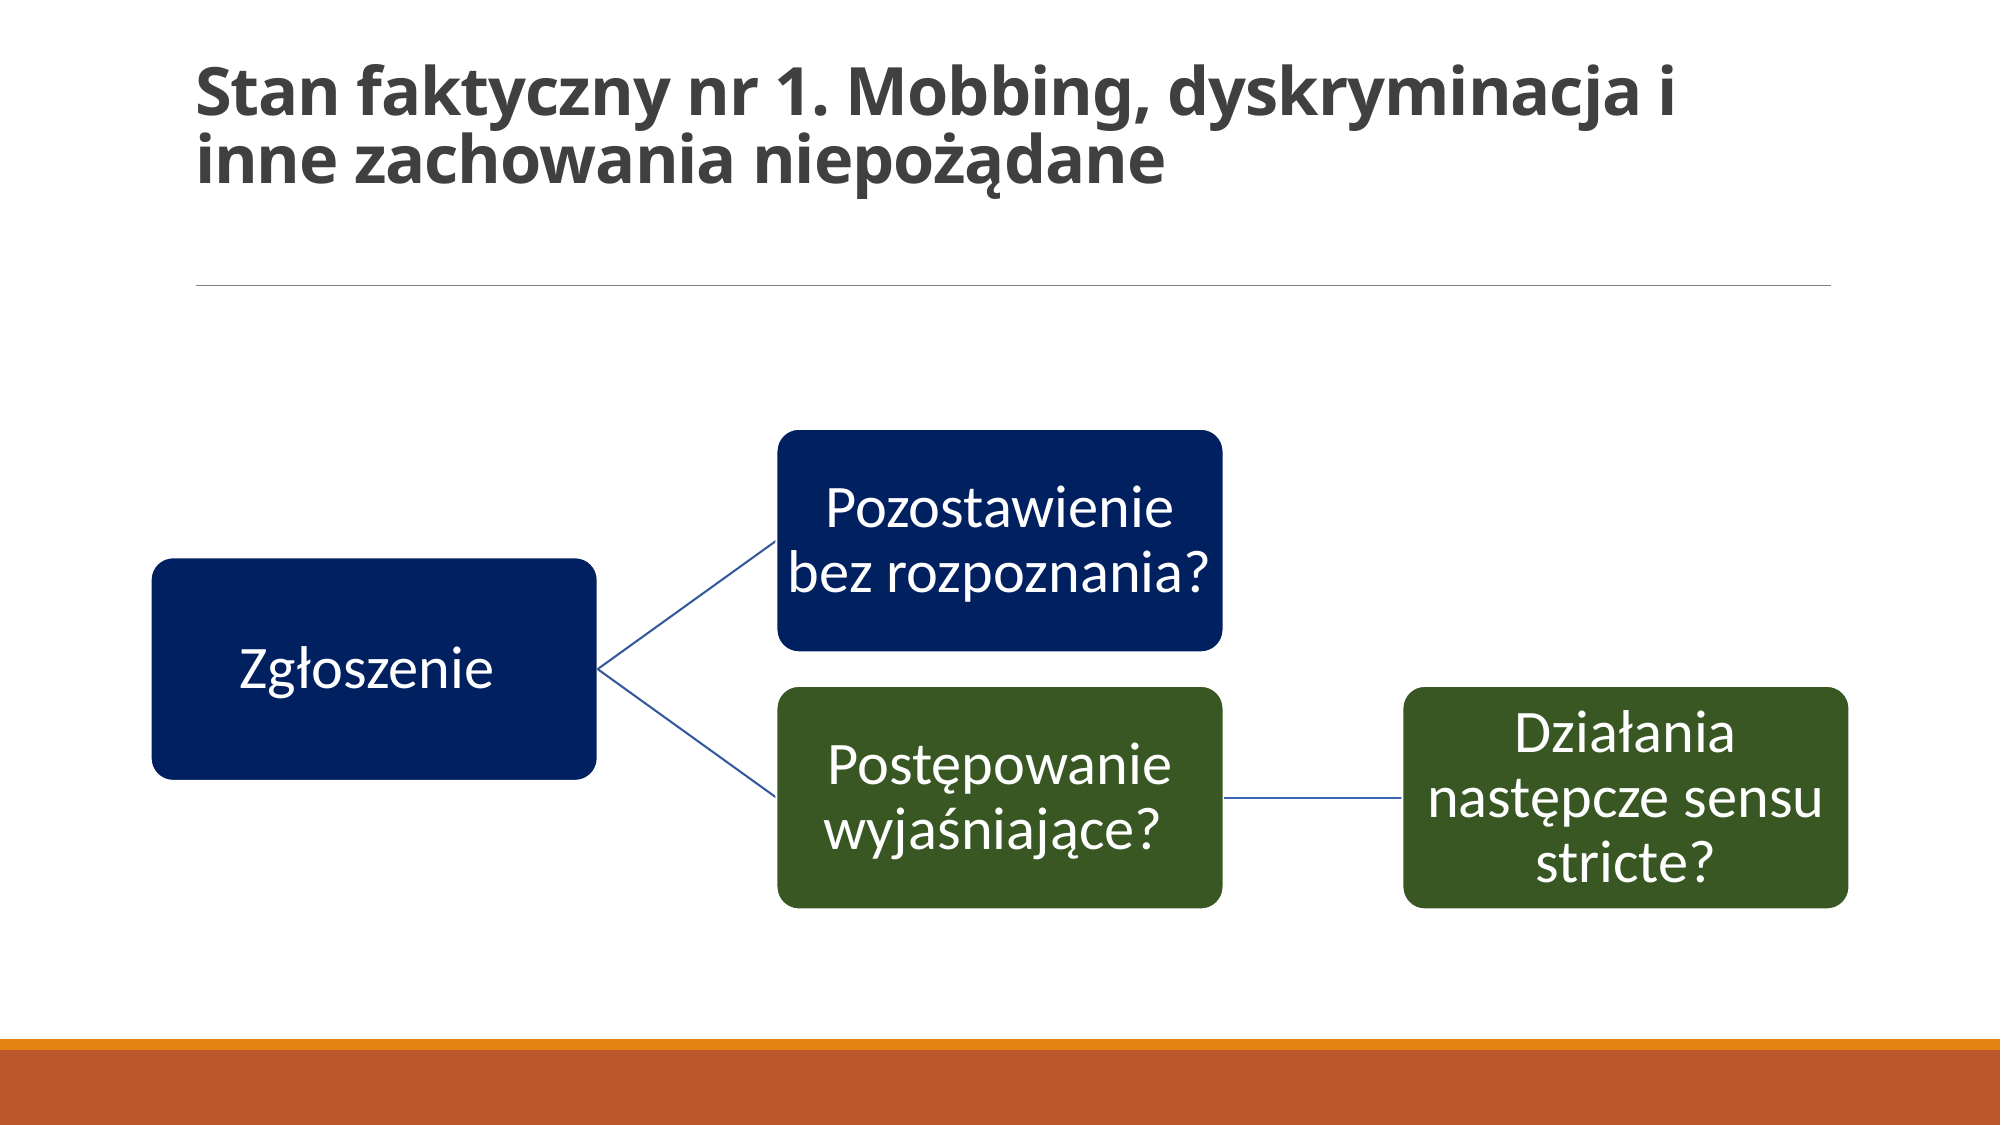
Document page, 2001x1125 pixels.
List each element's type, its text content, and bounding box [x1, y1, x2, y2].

text_box Pozostawienie bez rozpoznania? [776, 428, 1224, 653]
text_box Postępowanie wyjaśniające? [776, 685, 1224, 910]
title Stan faktyczny nr 1. Mobbing, dyskryminacja i inne zachowania niepożądane [180, 47, 1831, 286]
text_box Zgłoszenie [150, 557, 598, 781]
text_box Działania następcze sensu stricte? [1402, 685, 1850, 910]
